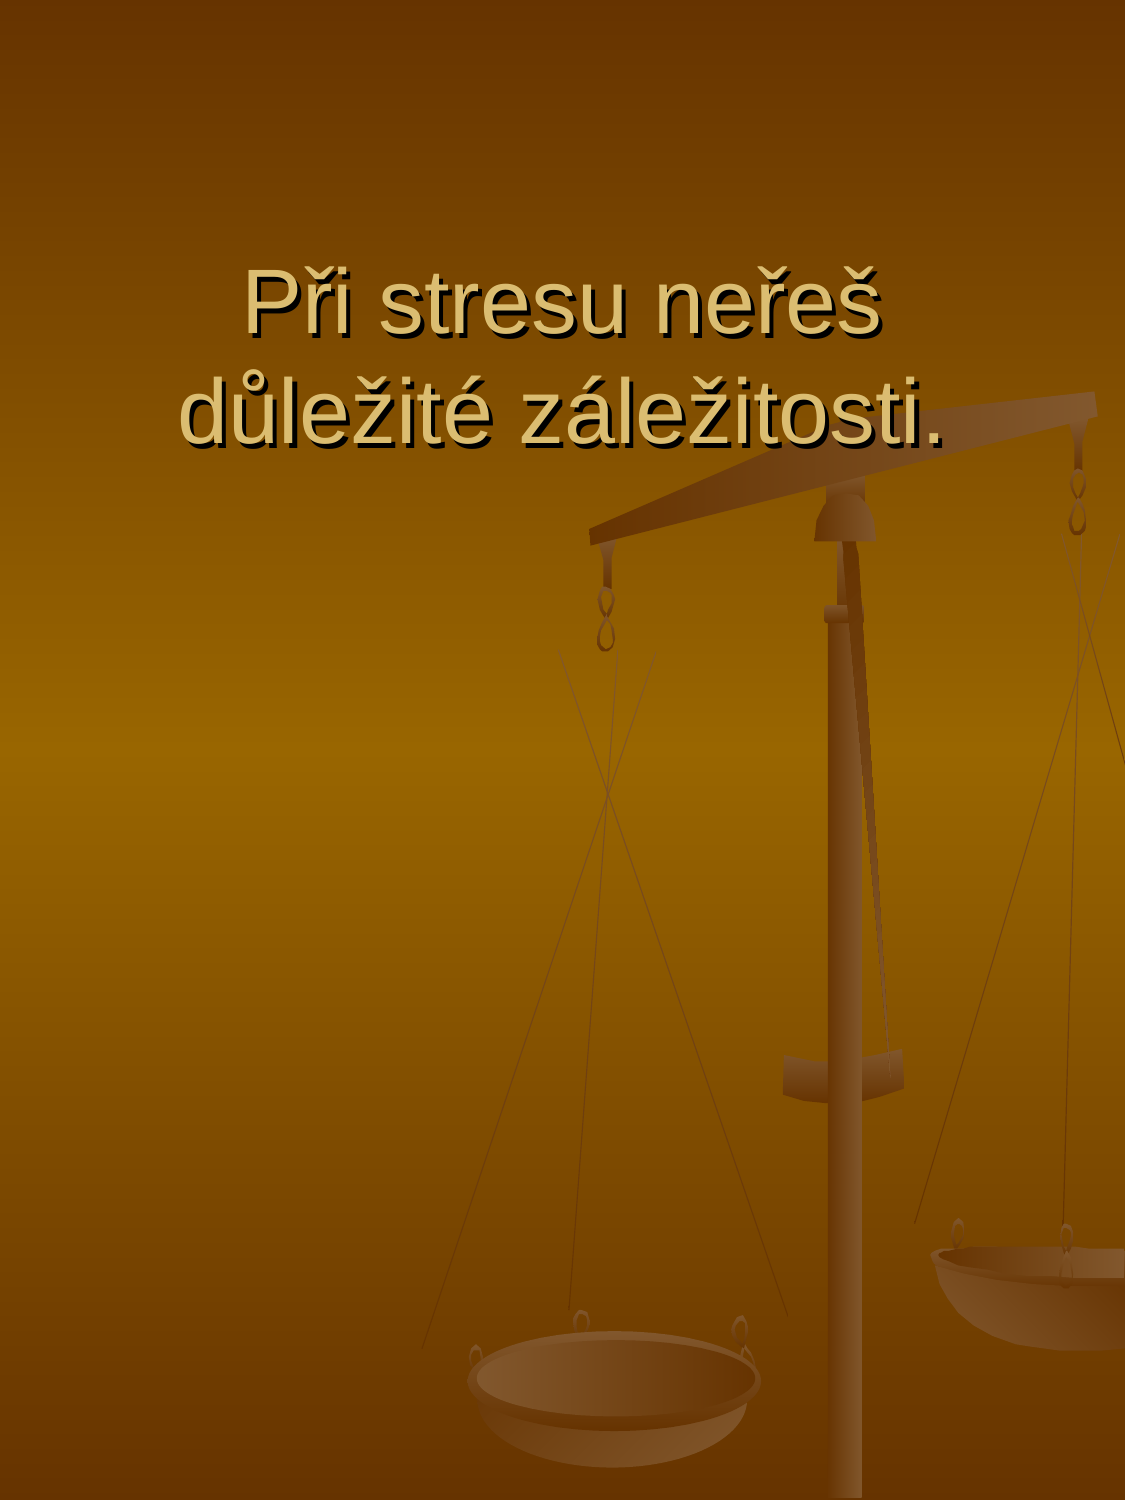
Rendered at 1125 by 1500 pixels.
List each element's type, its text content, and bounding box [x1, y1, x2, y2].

title Při stresu neřeš důležité záležitosti. [56, 60, 1069, 644]
